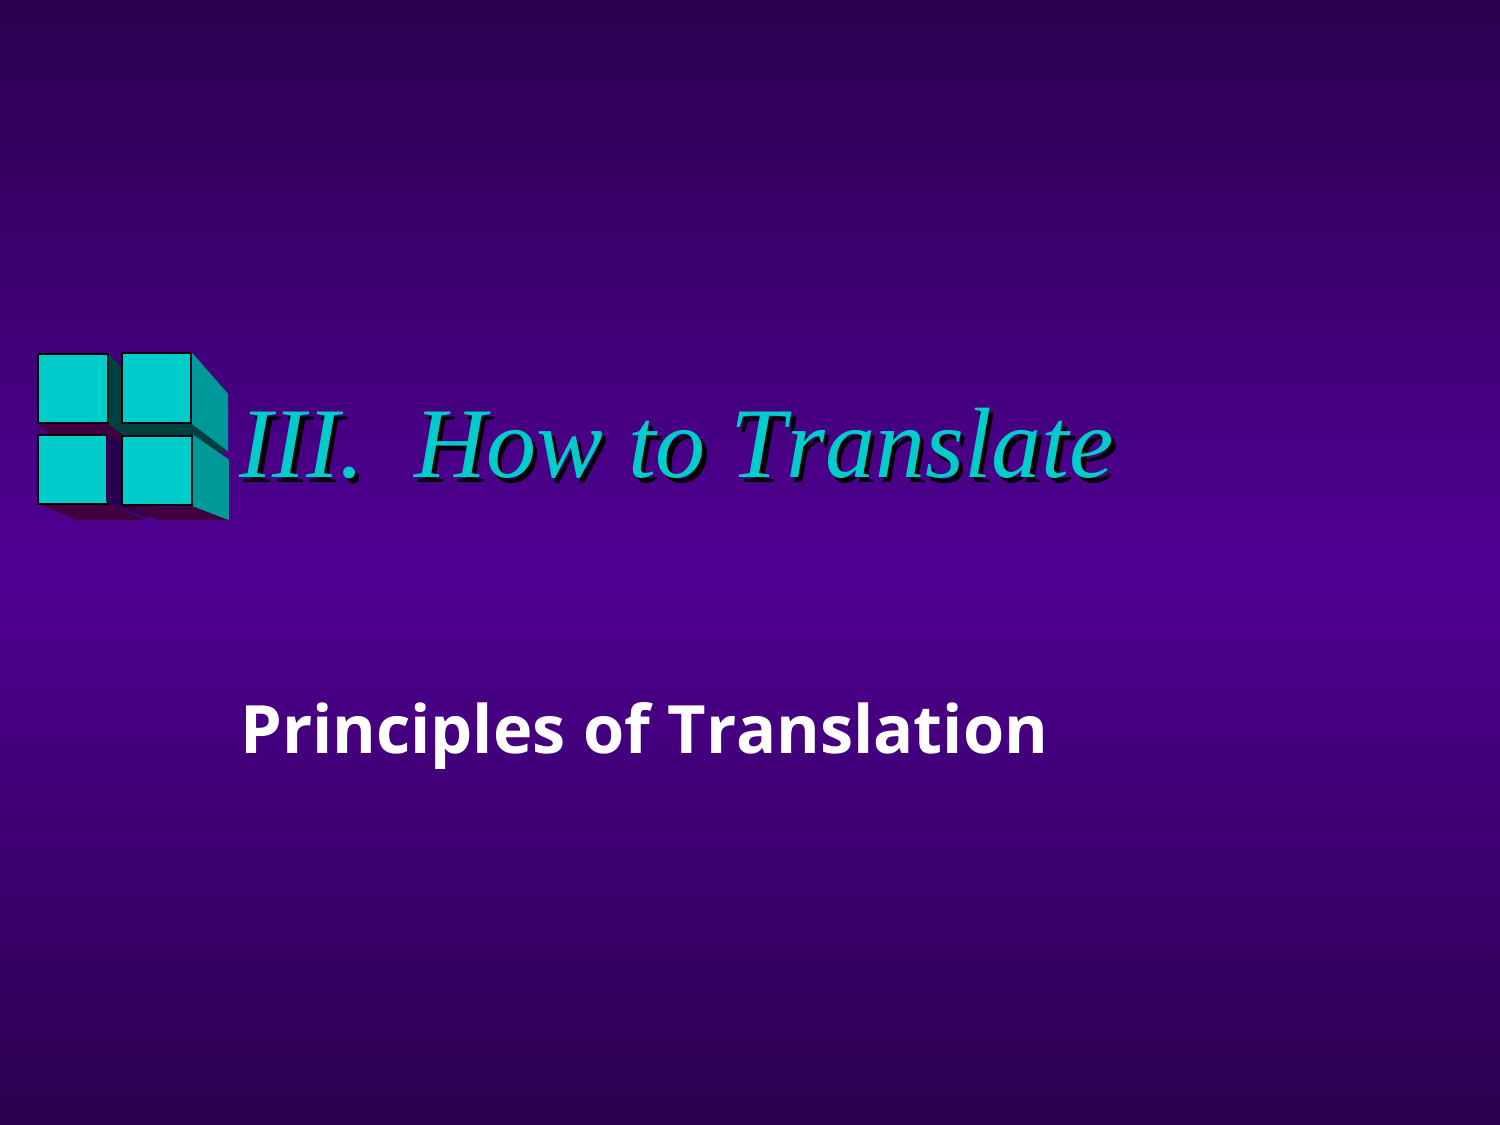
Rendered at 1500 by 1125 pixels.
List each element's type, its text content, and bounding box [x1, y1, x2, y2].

subtitle Principles of Translation [225, 675, 1276, 963]
title III. How to Translate [224, 349, 1500, 538]
